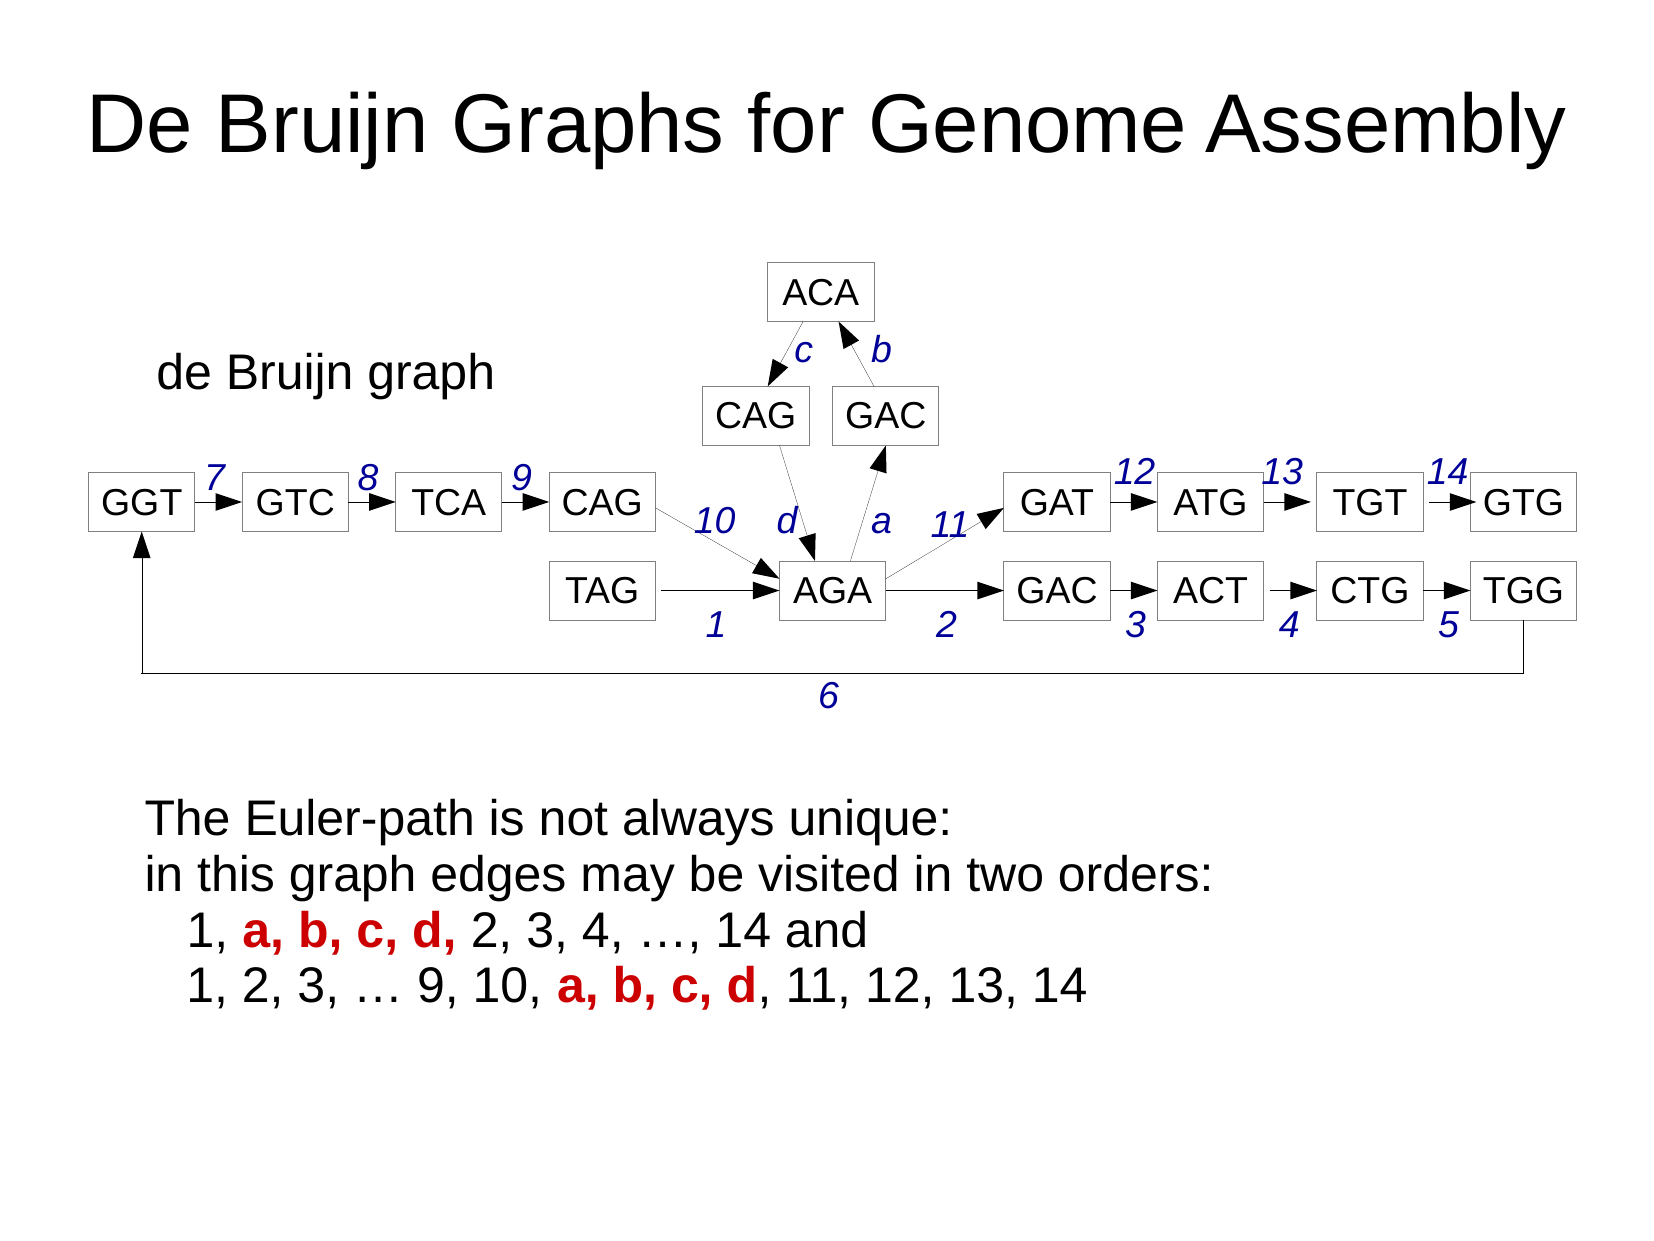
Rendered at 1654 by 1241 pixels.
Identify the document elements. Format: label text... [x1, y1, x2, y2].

text_box GAT [1003, 472, 1111, 532]
text_box ATG [1157, 472, 1264, 532]
text_box b [856, 321, 907, 378]
text_box 8 [342, 448, 394, 506]
text_box 6 [803, 667, 854, 724]
text_box CTG [1316, 561, 1424, 621]
text_box 9 [496, 448, 547, 506]
title De Bruijn Graphs for Genome Assembly [82, 19, 1571, 227]
text_box GTC [242, 472, 349, 532]
text_box GAC [1003, 561, 1111, 621]
text_box AGA [779, 561, 886, 621]
text_box GAC [832, 386, 939, 446]
text_box 5 [1423, 596, 1474, 654]
text_box a [856, 492, 907, 550]
text_box 4 [1263, 596, 1315, 654]
text_box 13 [1246, 442, 1318, 500]
text_box 11 [915, 496, 985, 553]
text_box c [779, 321, 829, 378]
text_box CAG [702, 386, 810, 446]
text_box 1 [690, 596, 742, 654]
text_box 2 [921, 596, 972, 654]
text_box 14 [1412, 442, 1484, 500]
text_box 12 [1099, 442, 1171, 500]
text_box TCA [395, 472, 502, 532]
text_box 10 [679, 492, 751, 550]
text_box TGG [1470, 561, 1577, 621]
text_box 3 [1110, 596, 1161, 654]
text_box 7 [189, 448, 240, 506]
text_box GTG [1470, 472, 1577, 532]
text_box ACT [1157, 561, 1264, 621]
text_box TGT [1316, 472, 1424, 532]
text_box d [761, 492, 813, 550]
text_box de Bruijn graph [141, 336, 511, 408]
text_box The Euler-path is not always unique: in this graph edges may be visited in two orders: 1, a, b, c, d, 2, 3, 4, …, 14 and 1, 2, 3, … 9, 10, a, b, c, d, 11, 12, 13, 14 [129, 783, 1230, 1024]
text_box TAG [549, 561, 656, 621]
text_box ACA [767, 262, 875, 322]
text_box GGT [88, 472, 195, 532]
text_box CAG [549, 472, 656, 532]
